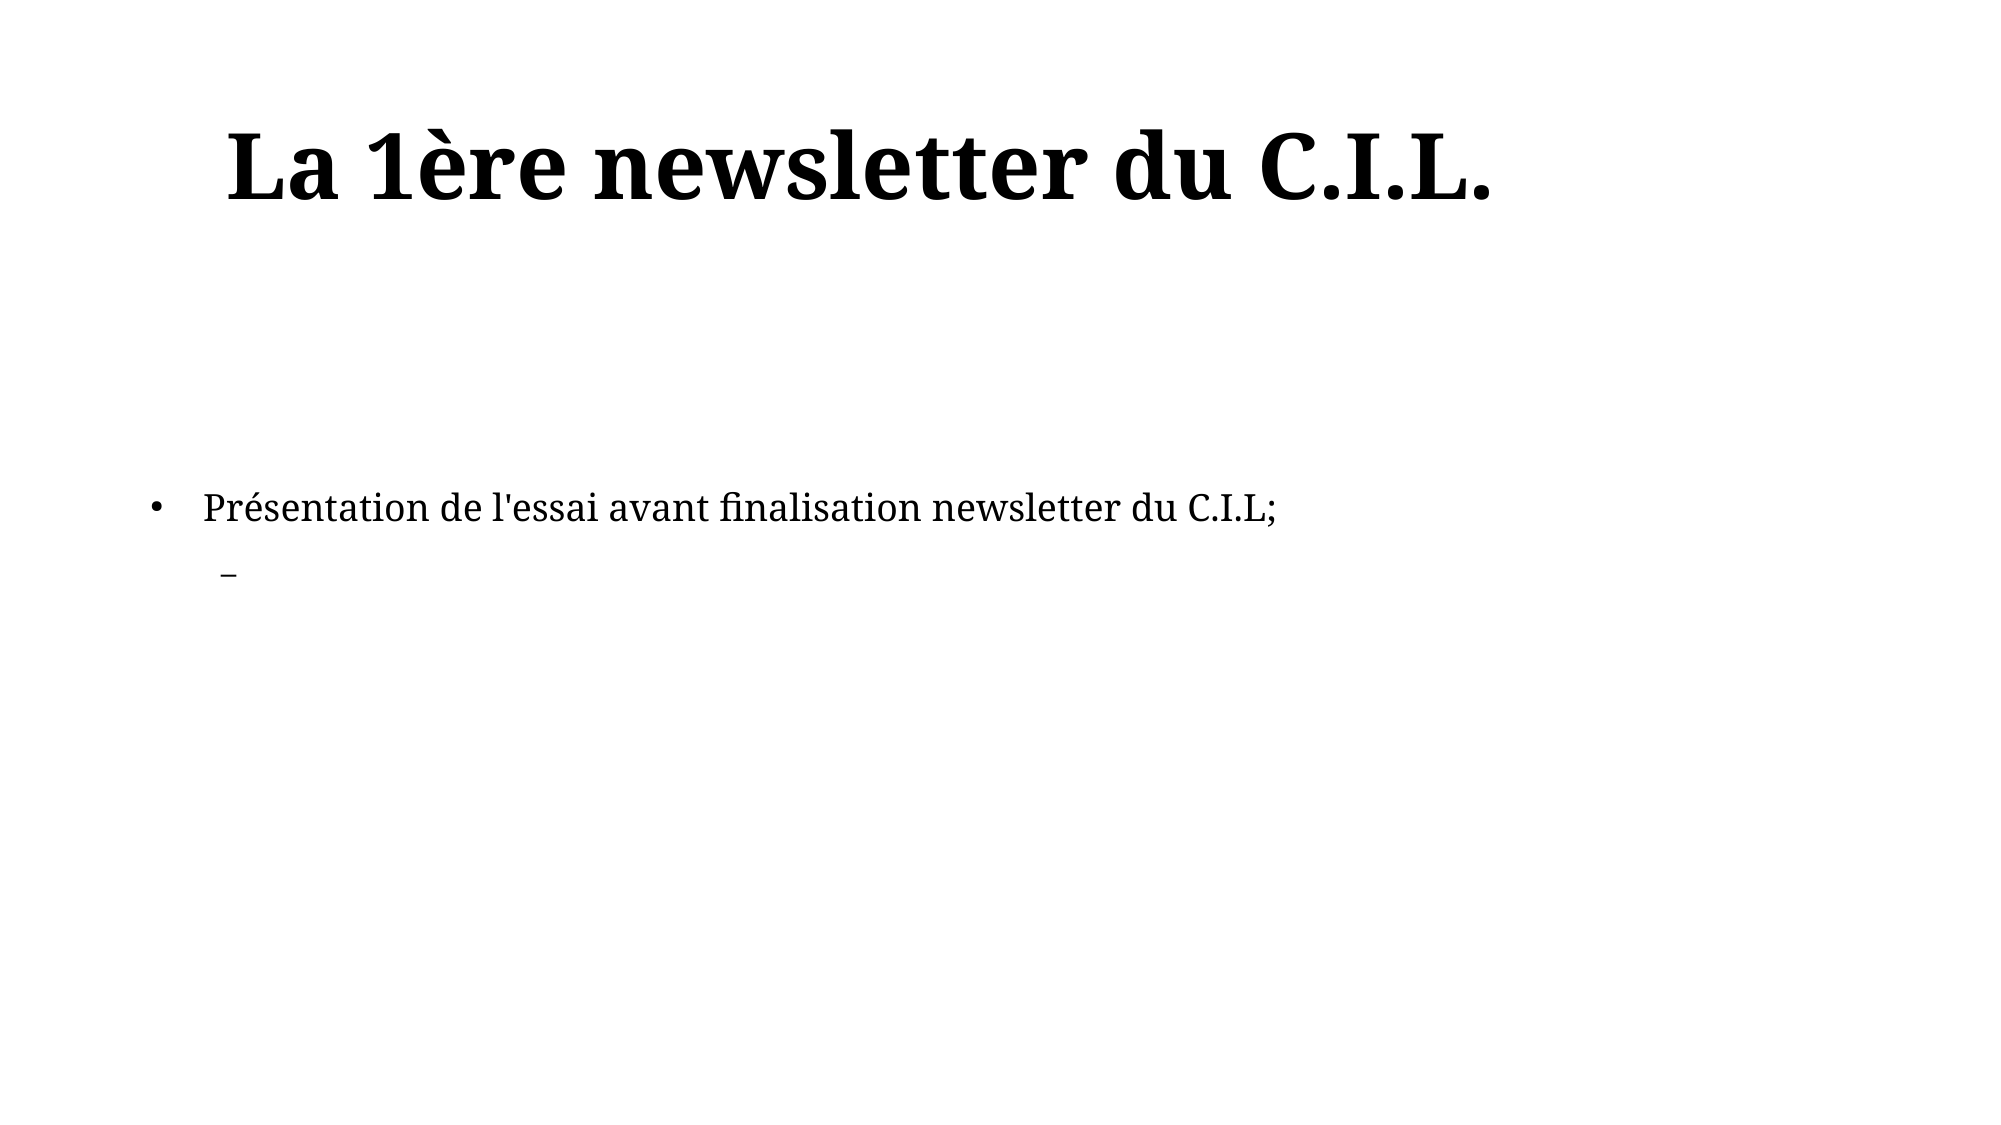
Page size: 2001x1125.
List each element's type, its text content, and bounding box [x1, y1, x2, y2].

text_box La 1ère newsletter du C.I.L. [11, 112, 1737, 330]
text_box Présentation de l'essai avant finalisation newsletter du C.I.L; [117, 342, 1843, 1057]
